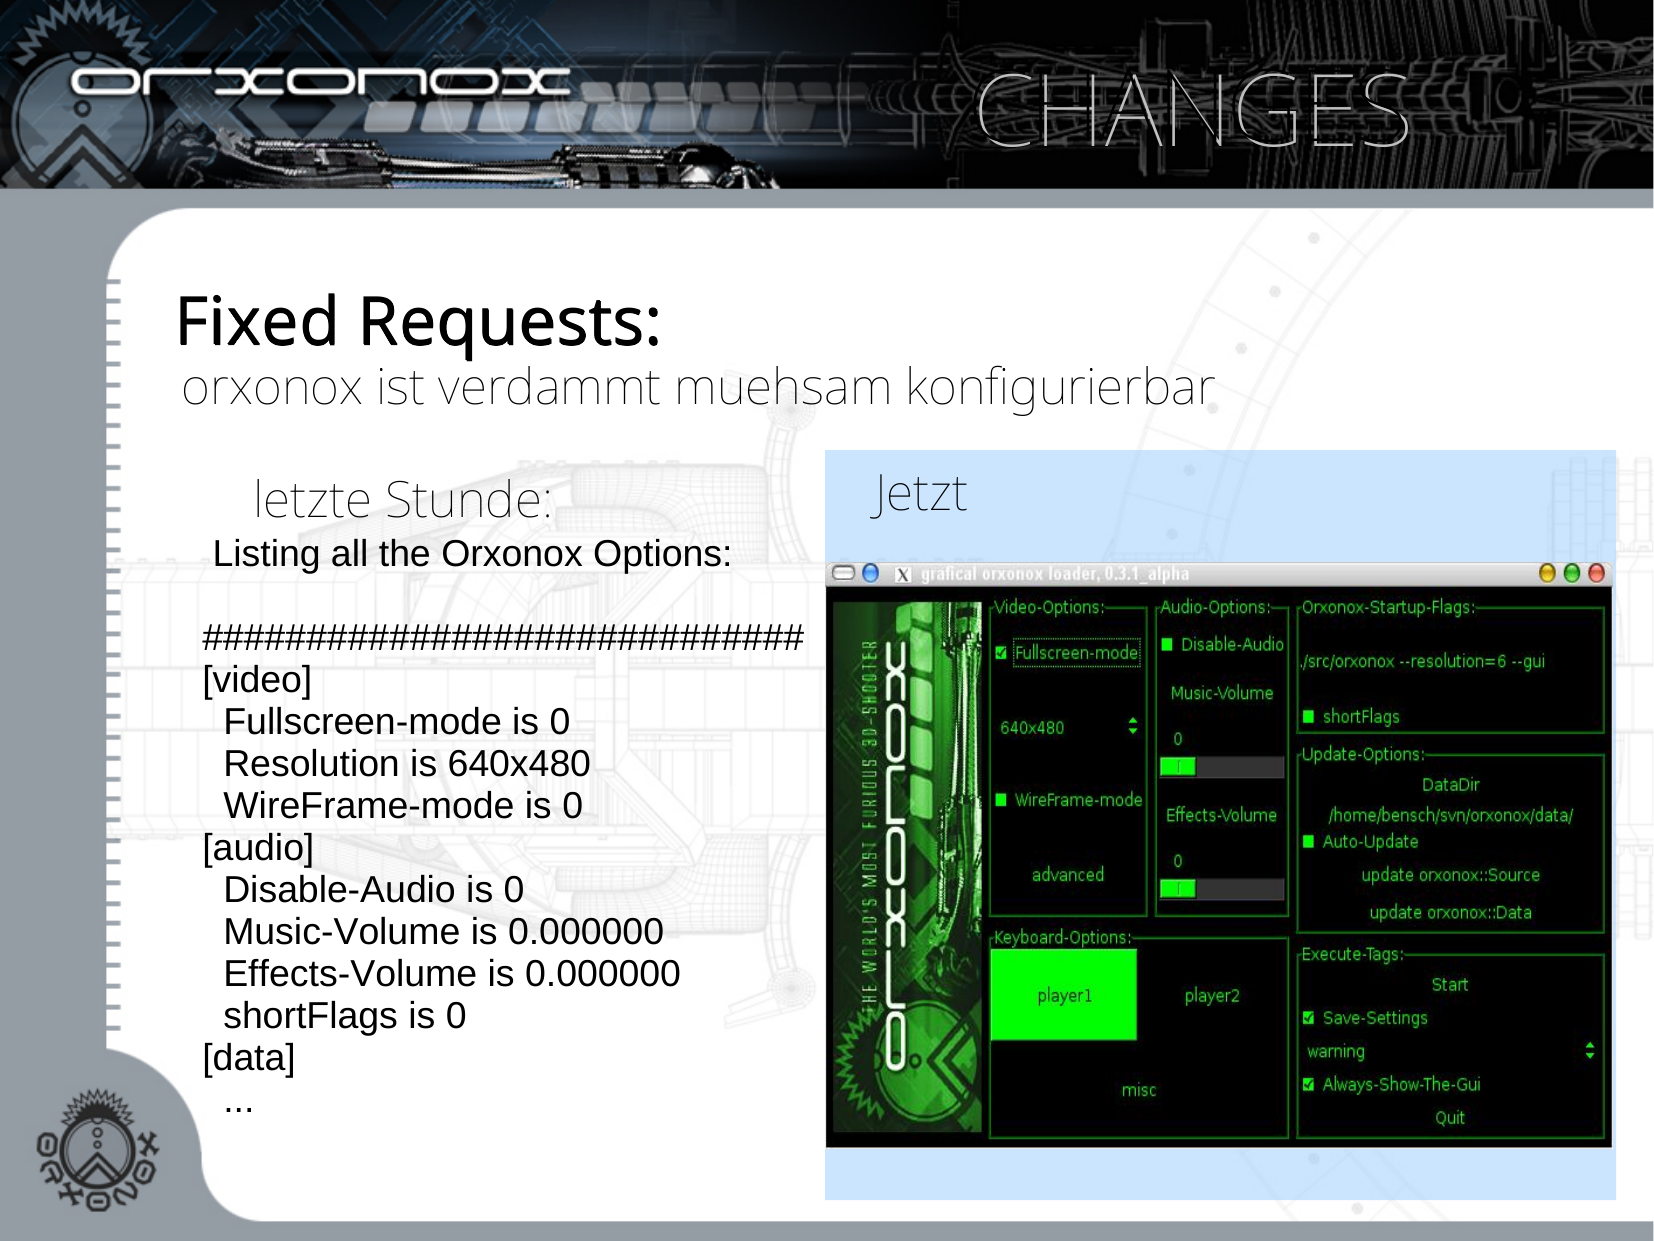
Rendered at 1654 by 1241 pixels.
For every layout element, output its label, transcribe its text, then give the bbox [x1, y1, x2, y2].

picture [0, 0, 1654, 1241]
text_box Listing all the Orxonox Options: ############################# [video] Fullscreen-mode is 0 Resolution is 640x480 WireFrame-mode is 0 [audio] Disable-Audio is 0 Music-Volume is 0.000000 Effects-Volume is 0.000000 shortFlags is 0 [data] ... [187, 525, 826, 1197]
text_box Fixed Requests: [174, 273, 1058, 301]
text_box orxonox ist verdammt muehsam konfigurierbar [131, 343, 1599, 413]
text_box CHANGES [917, 26, 1633, 151]
text_box [825, 450, 1617, 1201]
text_box Jetzt [825, 450, 1047, 519]
text_box letzte Stunde: [203, 456, 688, 525]
